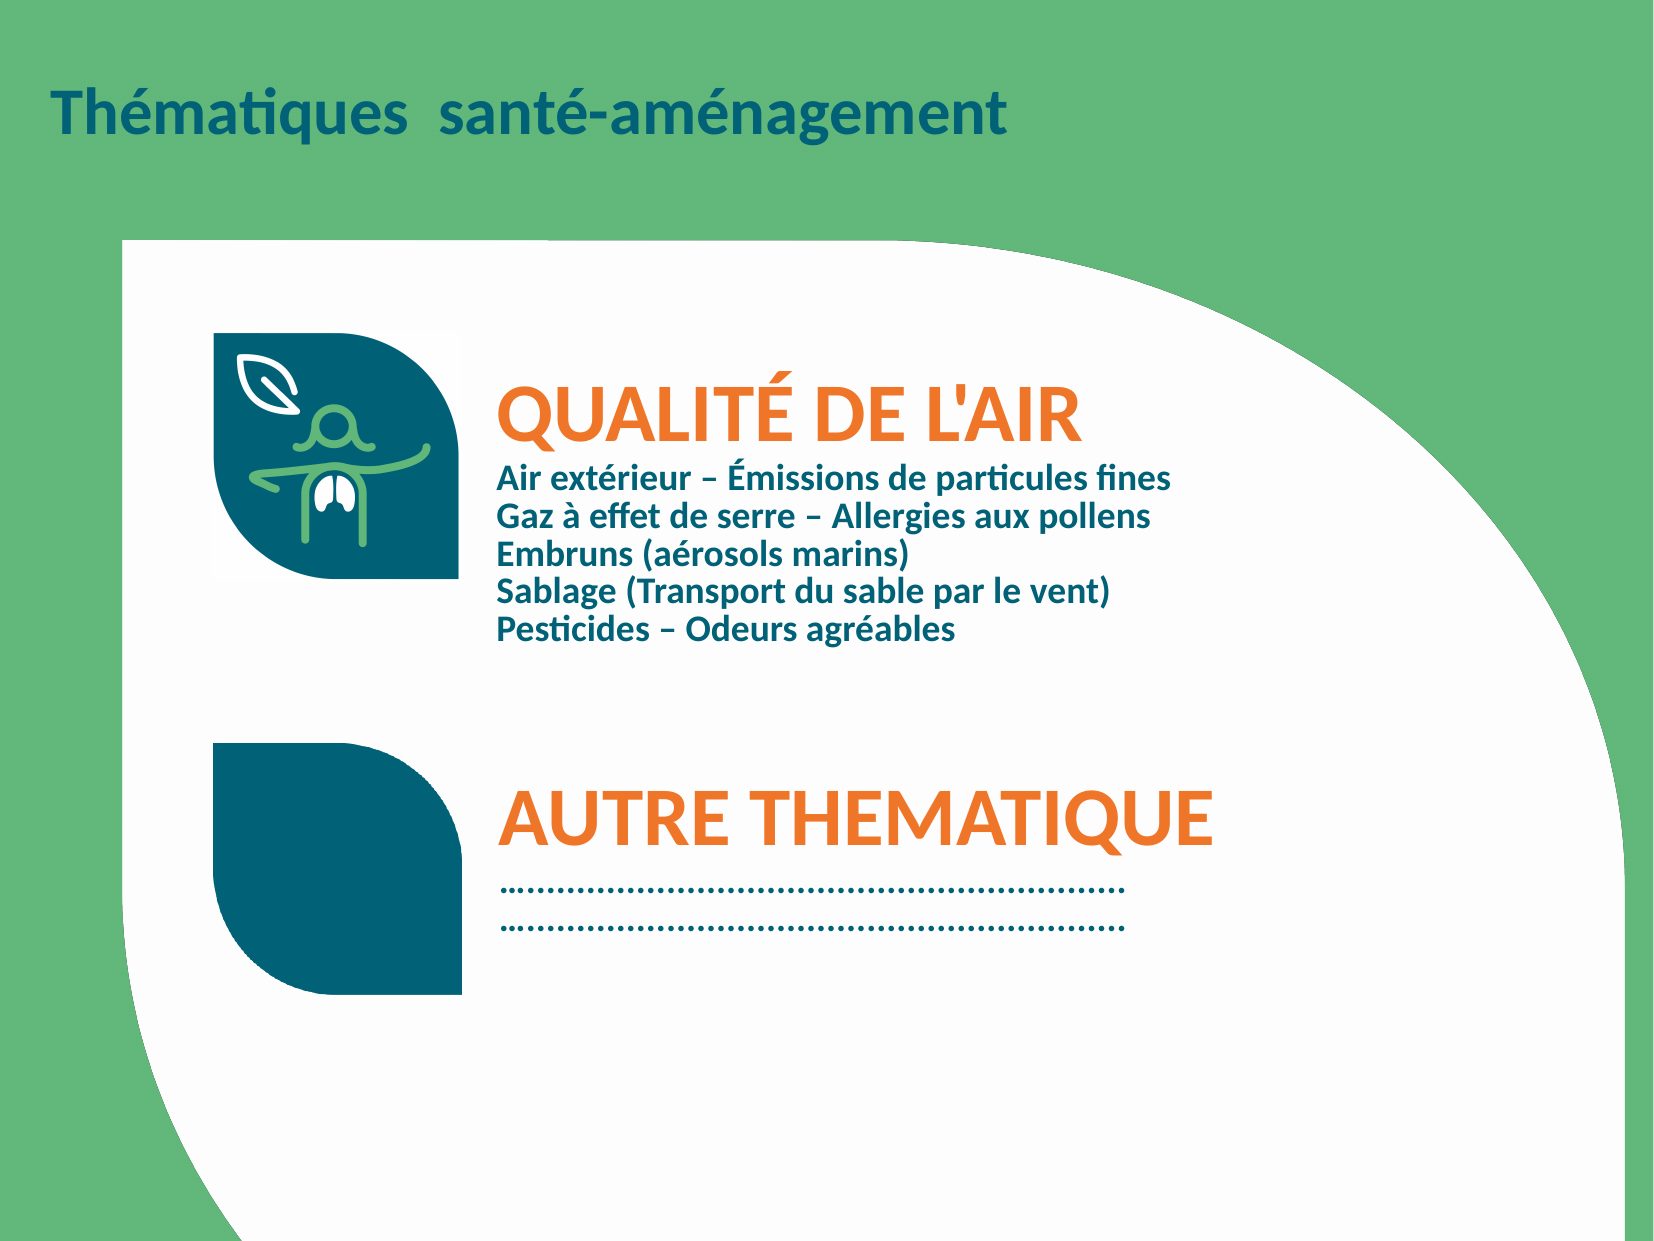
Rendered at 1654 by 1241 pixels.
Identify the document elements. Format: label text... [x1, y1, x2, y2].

text_box QUALITÉ DE L'AIR Air extérieur – Émissions de particules fines Gaz à effet de serre – Allergies aux pollens Embruns (aérosols marins) Sablage (Transport du sable par le vent) Pesticides – Odeurs agréables [481, 371, 1359, 718]
picture [0, 0, 1654, 1241]
text_box AUTRE THEMATIQUE …............................................................ …............................................................ [484, 775, 1291, 1075]
title Thématiques santé-aménagement [35, 22, 1325, 213]
